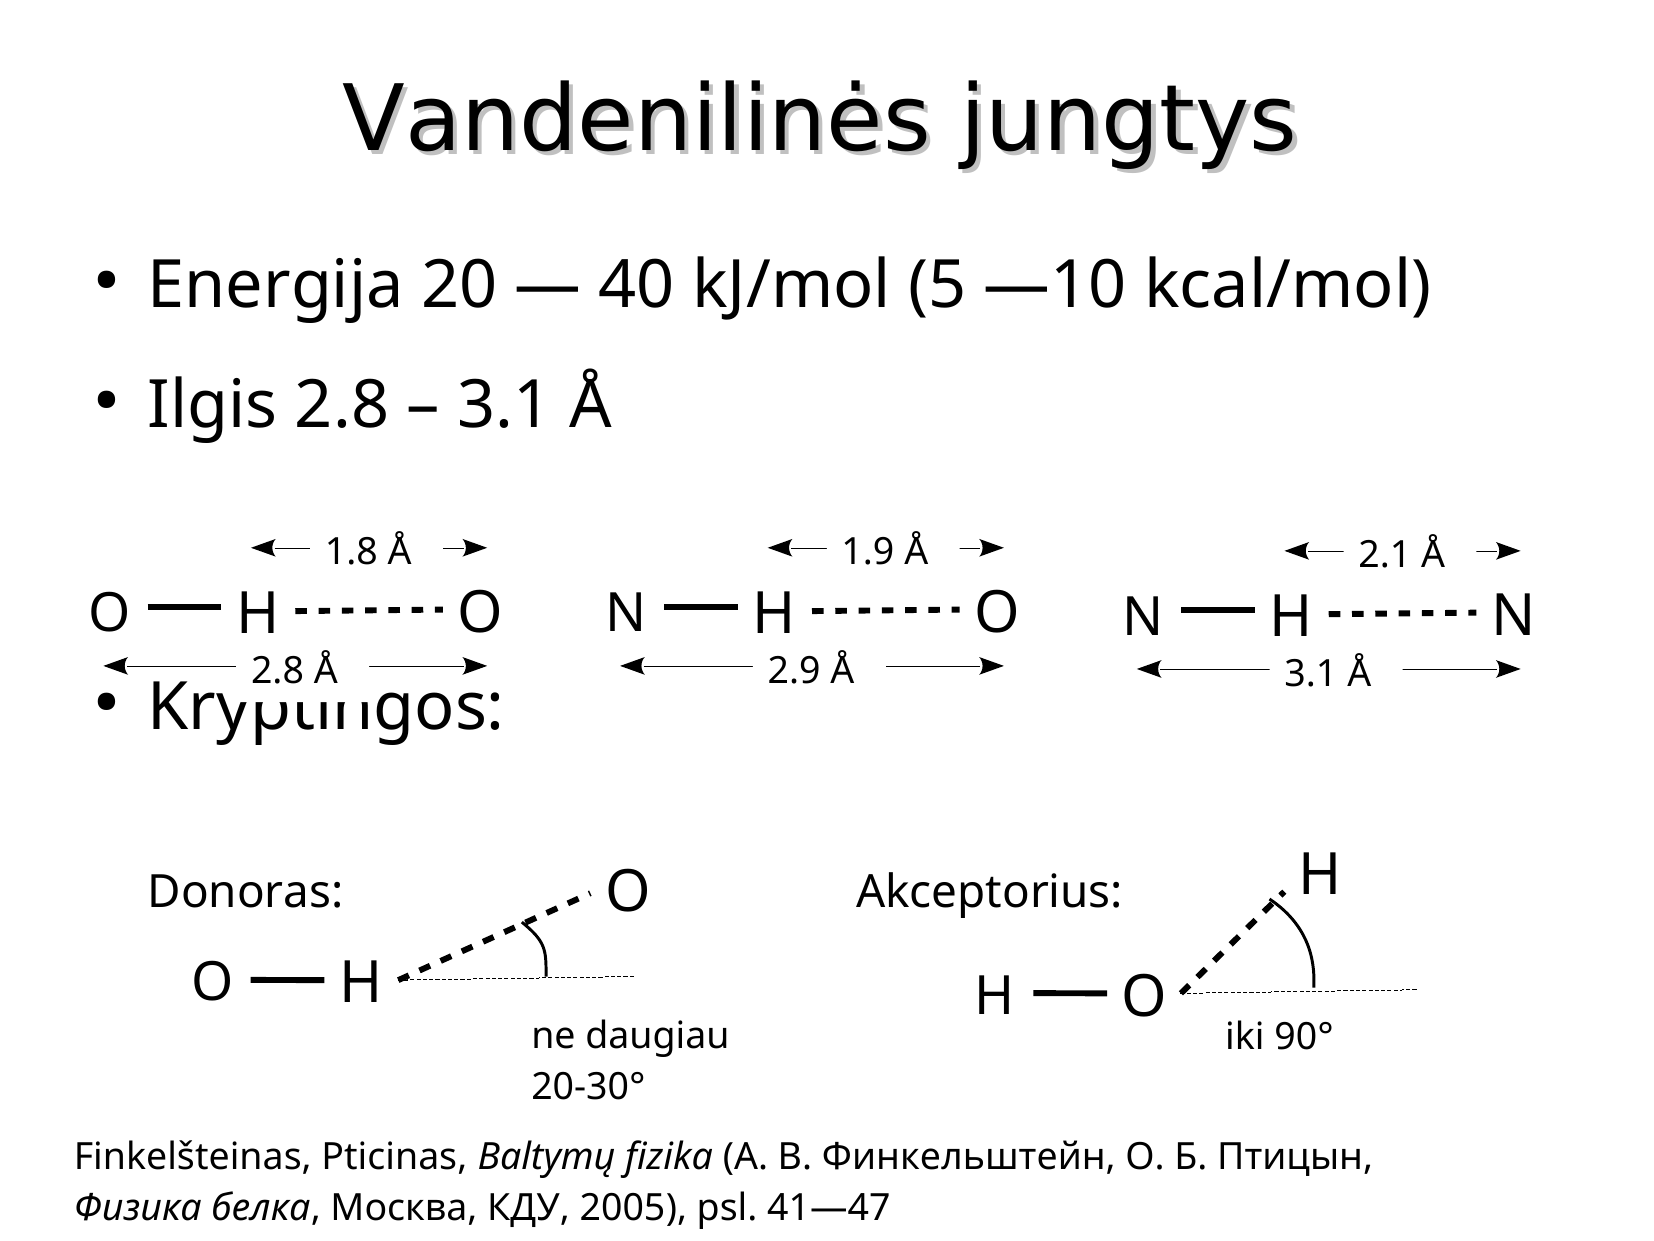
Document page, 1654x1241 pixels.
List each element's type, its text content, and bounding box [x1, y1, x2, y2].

text_box Finkelšteinas, Pticinas, Baltymų fizika (А. В. Финкельштейн, О. Б. Птицын, Физика белка, Москва, КДУ, 2005), psl. 41—47 [59, 1122, 1506, 1231]
text_box H [1284, 825, 1373, 959]
text_box 2.9 Å [752, 636, 886, 697]
text_box N [590, 566, 665, 647]
title Vandenilinės jungtys [76, 14, 1565, 222]
text_box O [442, 562, 532, 648]
text_box O [176, 935, 251, 1016]
text_box 2.8 Å [236, 636, 370, 697]
text_box O [590, 841, 679, 945]
text_box H [221, 564, 296, 650]
text_box 2.1 Å [1343, 519, 1477, 581]
text_box 1.9 Å [826, 516, 960, 578]
text_box H [959, 948, 1034, 1030]
list Energija 20 — 40 kJ/mol (5 —10 kcal/mol) Ilgis 2.8 – 3.1 Å Kryptingos: [76, 236, 1565, 779]
text_box H [324, 933, 399, 1019]
text_box Akceptorius: [841, 851, 1182, 922]
text_box iki 90° [1210, 1002, 1388, 1063]
text_box N [1476, 565, 1565, 651]
text_box 1.8 Å [310, 516, 443, 578]
text_box H [1254, 567, 1329, 653]
text_box ne daugiau 20-30° [516, 1000, 783, 1107]
text_box O [1107, 946, 1181, 1032]
text_box N [1107, 569, 1182, 650]
text_box Donoras: [132, 851, 370, 922]
text_box 3.1 Å [1269, 639, 1403, 700]
text_box O [959, 562, 1049, 648]
text_box H [738, 564, 813, 650]
text_box O [73, 566, 148, 647]
text_box H [1284, 914, 1310, 959]
